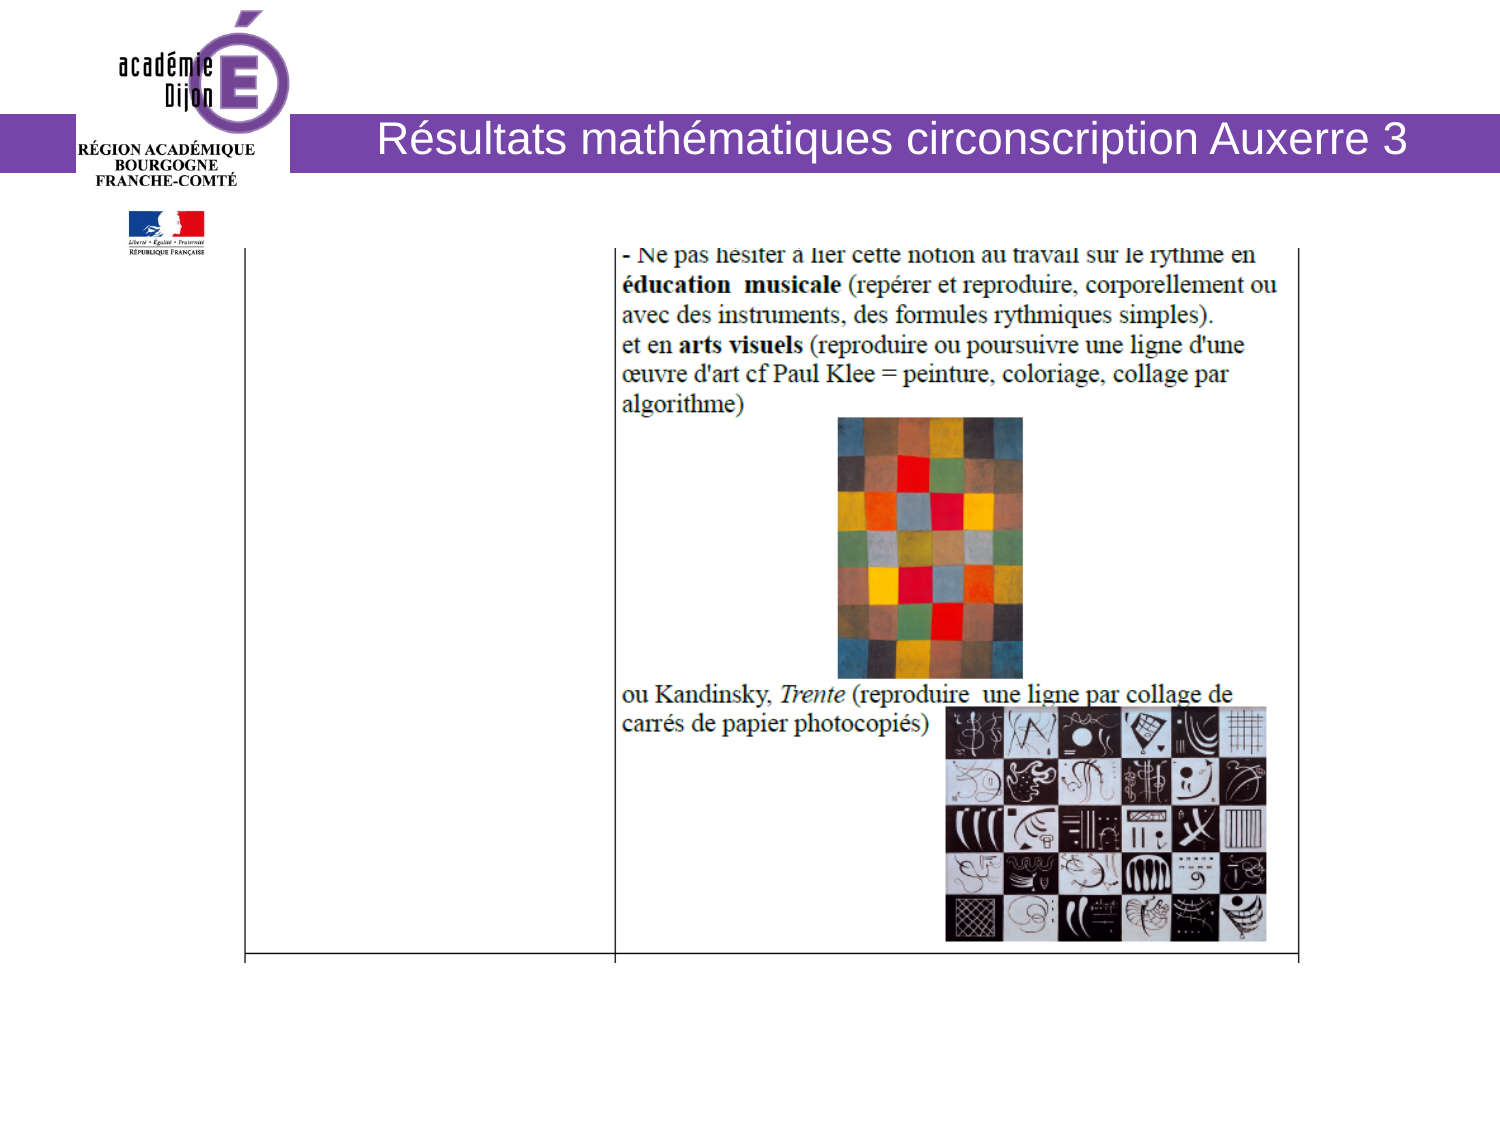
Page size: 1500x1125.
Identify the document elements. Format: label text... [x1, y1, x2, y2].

picture [76, 8, 1321, 963]
title Résultats mathématiques circonscription Auxerre 3 [360, 45, 1426, 233]
